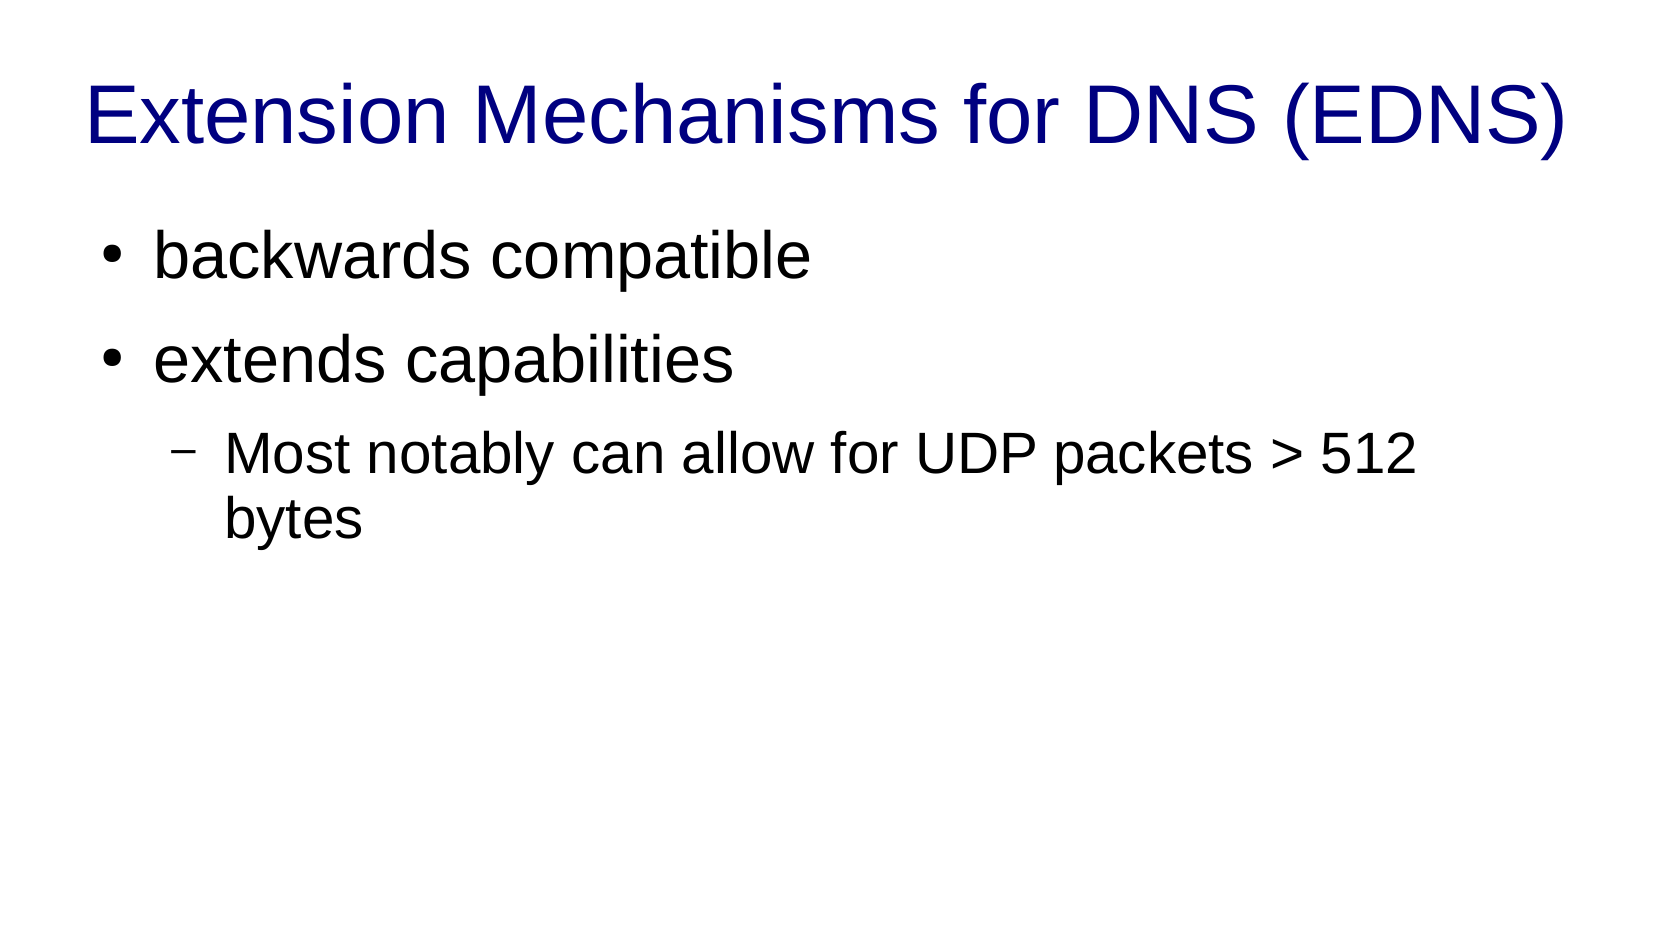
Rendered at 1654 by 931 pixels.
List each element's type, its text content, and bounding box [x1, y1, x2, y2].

list backwards compatible extends capabilities Most notably can allow for UDP packets > 512 bytes [82, 217, 1571, 758]
title Extension Mechanisms for DNS (EDNS) [82, 37, 1571, 193]
